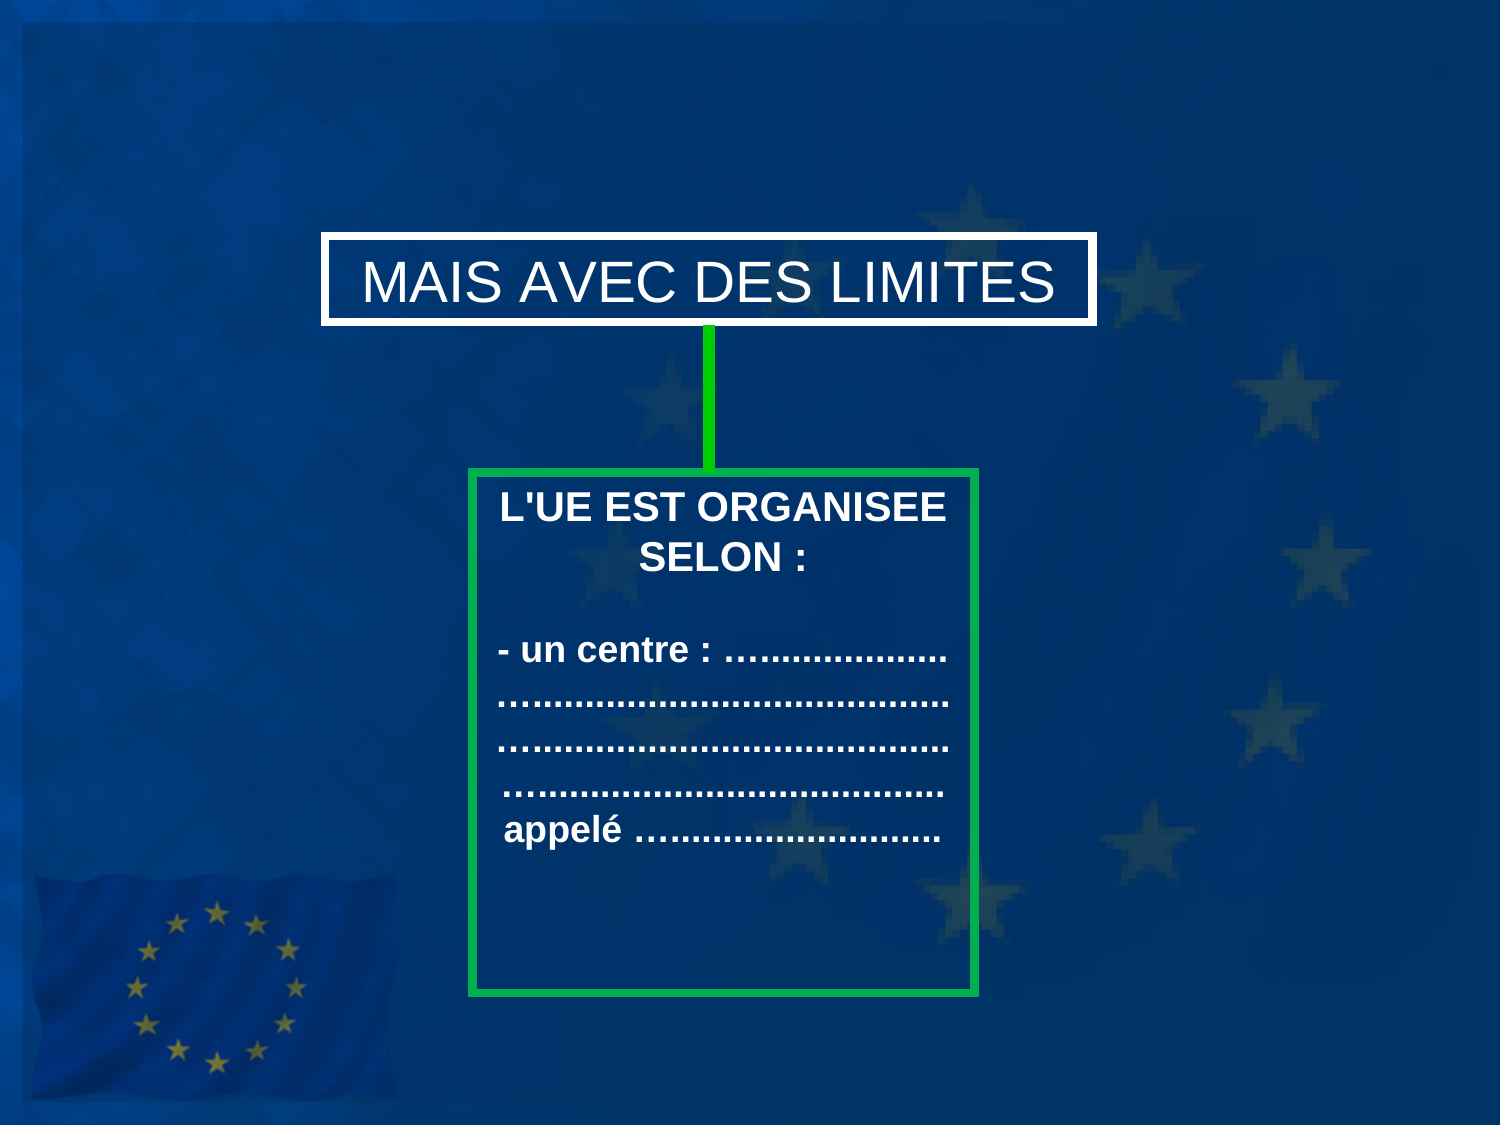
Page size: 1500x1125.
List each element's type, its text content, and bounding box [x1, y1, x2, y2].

text_box MAIS AVEC DES LIMITES [324, 236, 1093, 322]
text_box L'UE EST ORGANISEE SELON : - un centre : ….................. …........................................ …........................................ …....................................... appelé ….......................... [472, 472, 975, 993]
picture [0, 0, 1500, 1125]
